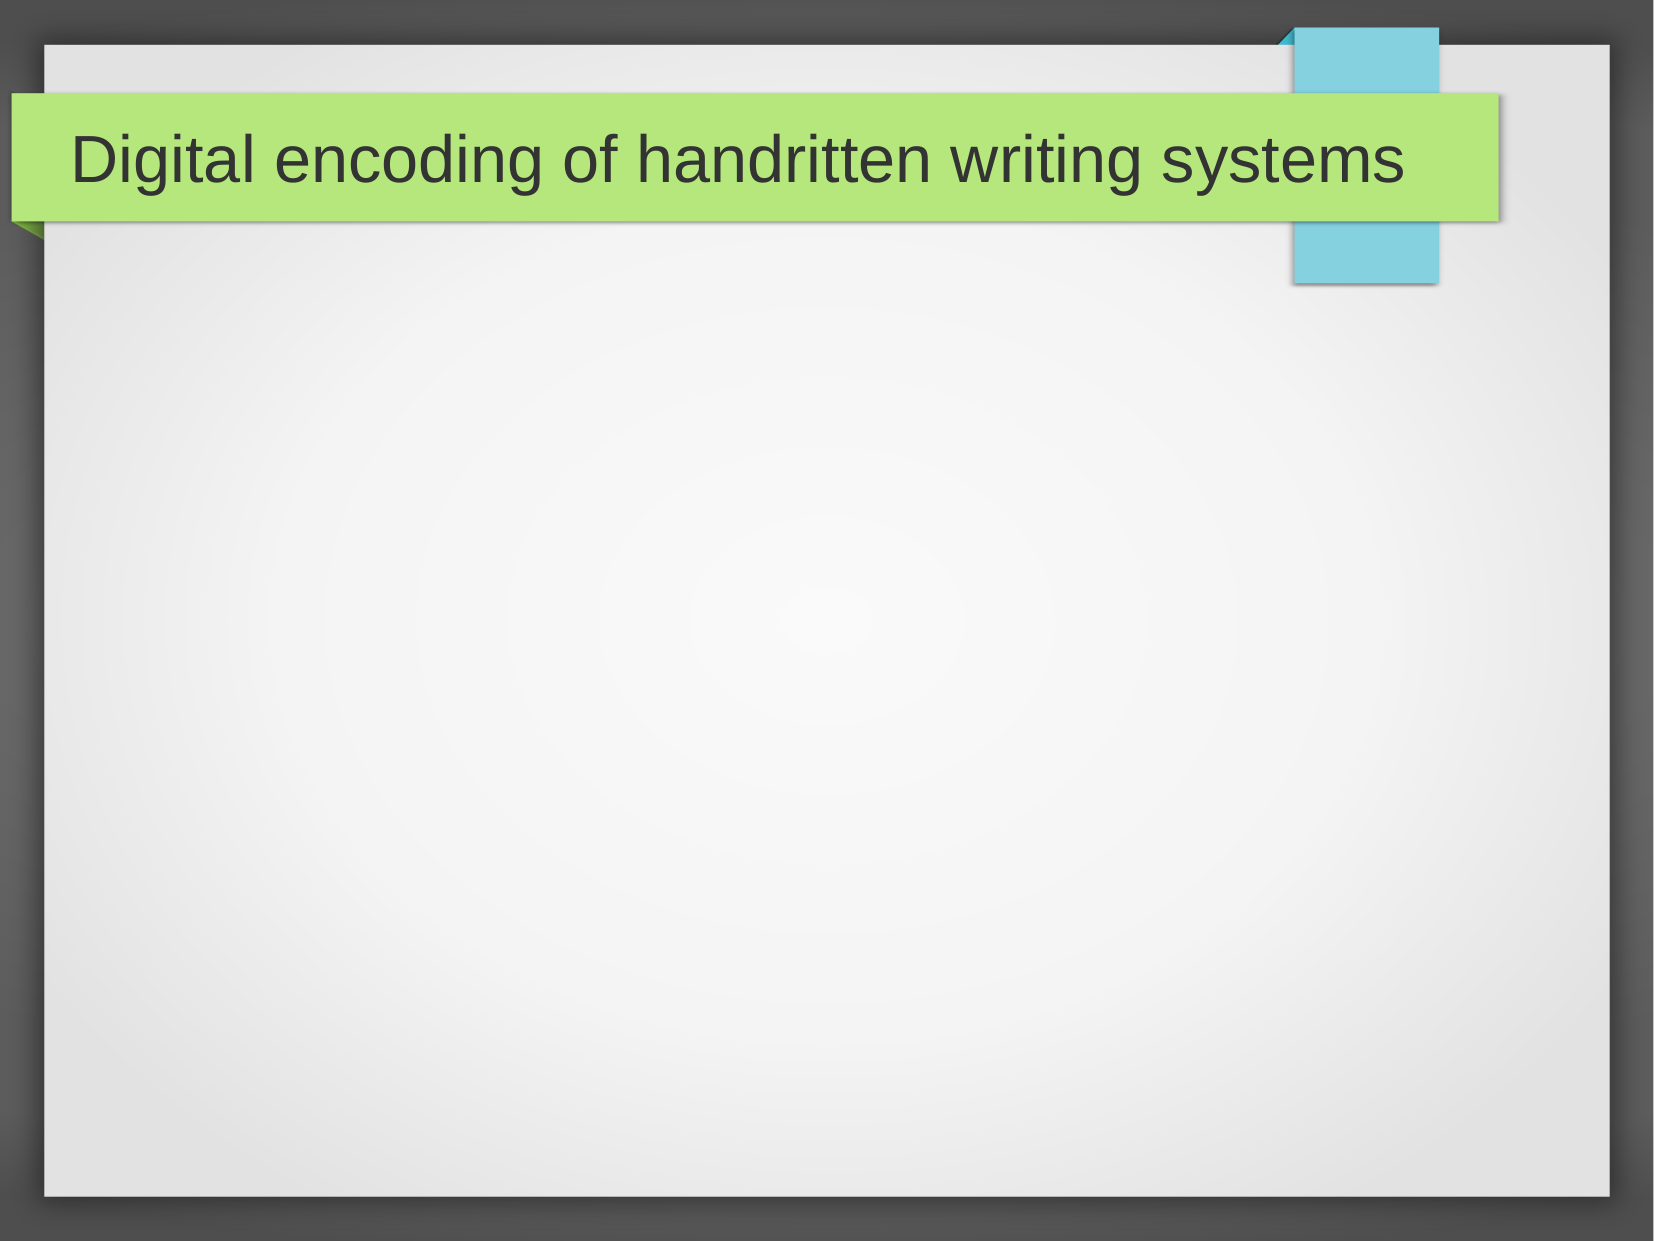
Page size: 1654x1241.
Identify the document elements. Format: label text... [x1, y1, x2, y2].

picture [0, 0, 1654, 1241]
title Digital encoding of handritten writing systems [70, 75, 1465, 244]
